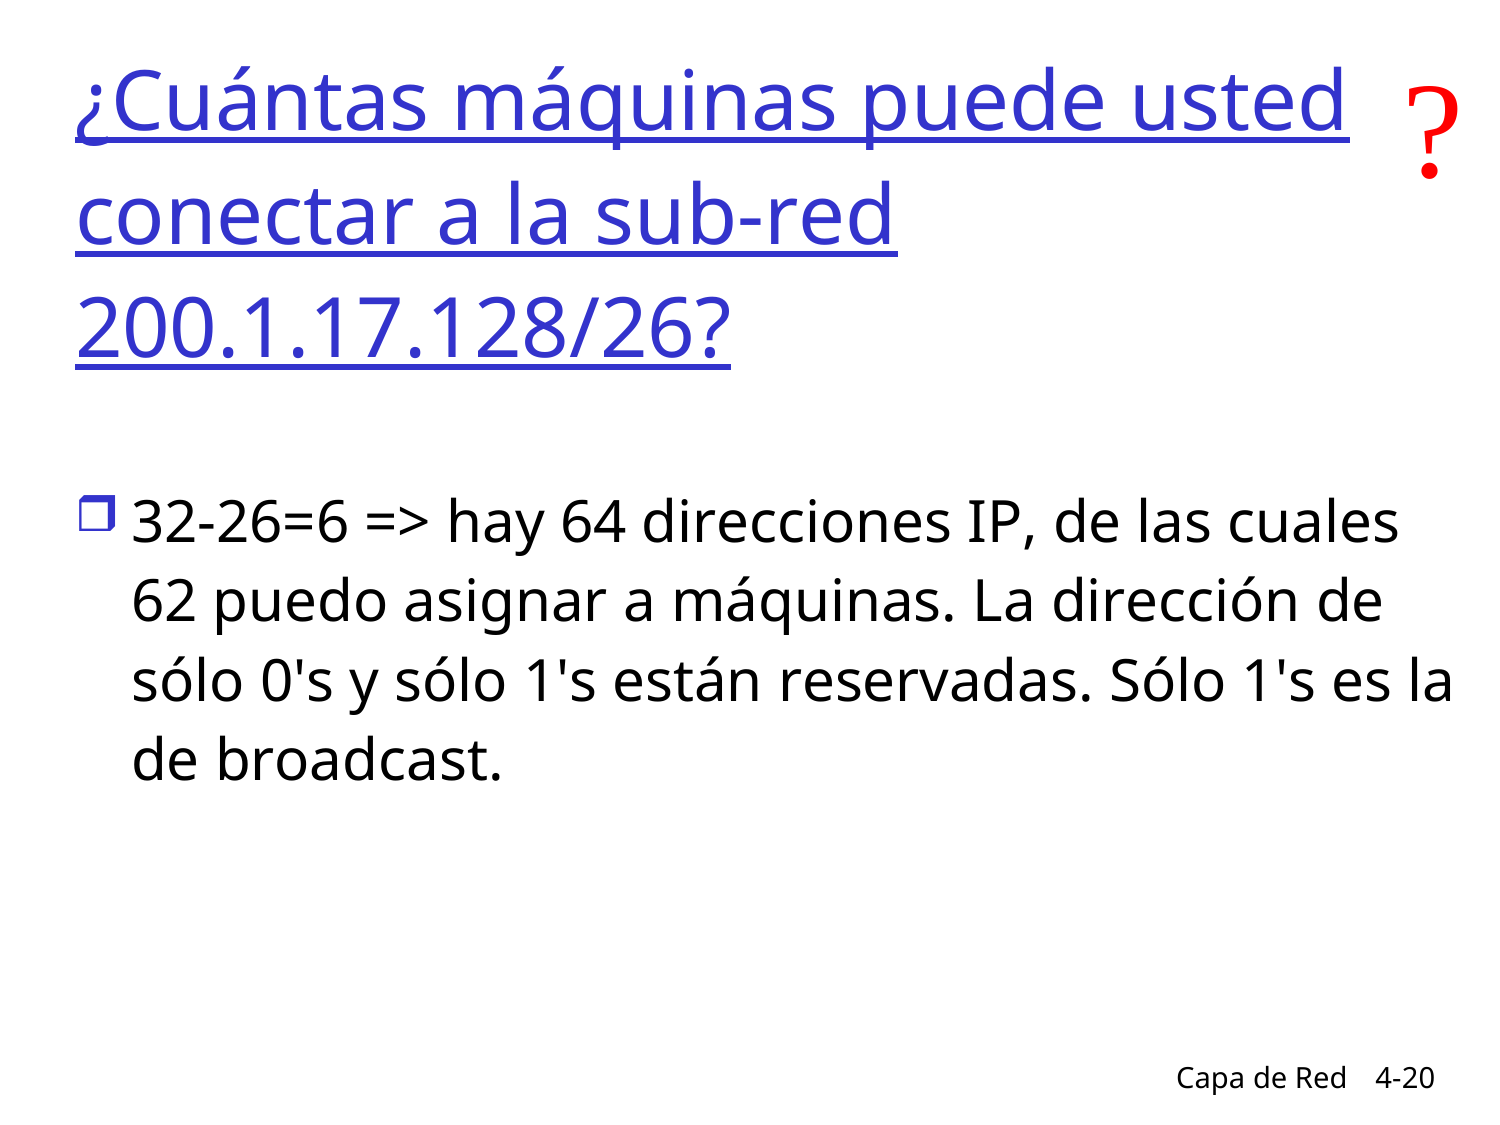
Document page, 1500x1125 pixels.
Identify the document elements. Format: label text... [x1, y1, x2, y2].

title ¿Cuántas máquinas puede usted conectar a la sub-red 200.1.17.128/26? [75, 74, 1387, 350]
list 32-26=6 => hay 64 direcciones IP, de las cuales 62 puedo asignar a máquinas. La dirección de sólo 0's y sólo 1's están reservadas. Sólo 1's es la de broadcast. [75, 480, 1463, 1014]
text_box ? [1387, 32, 1479, 521]
